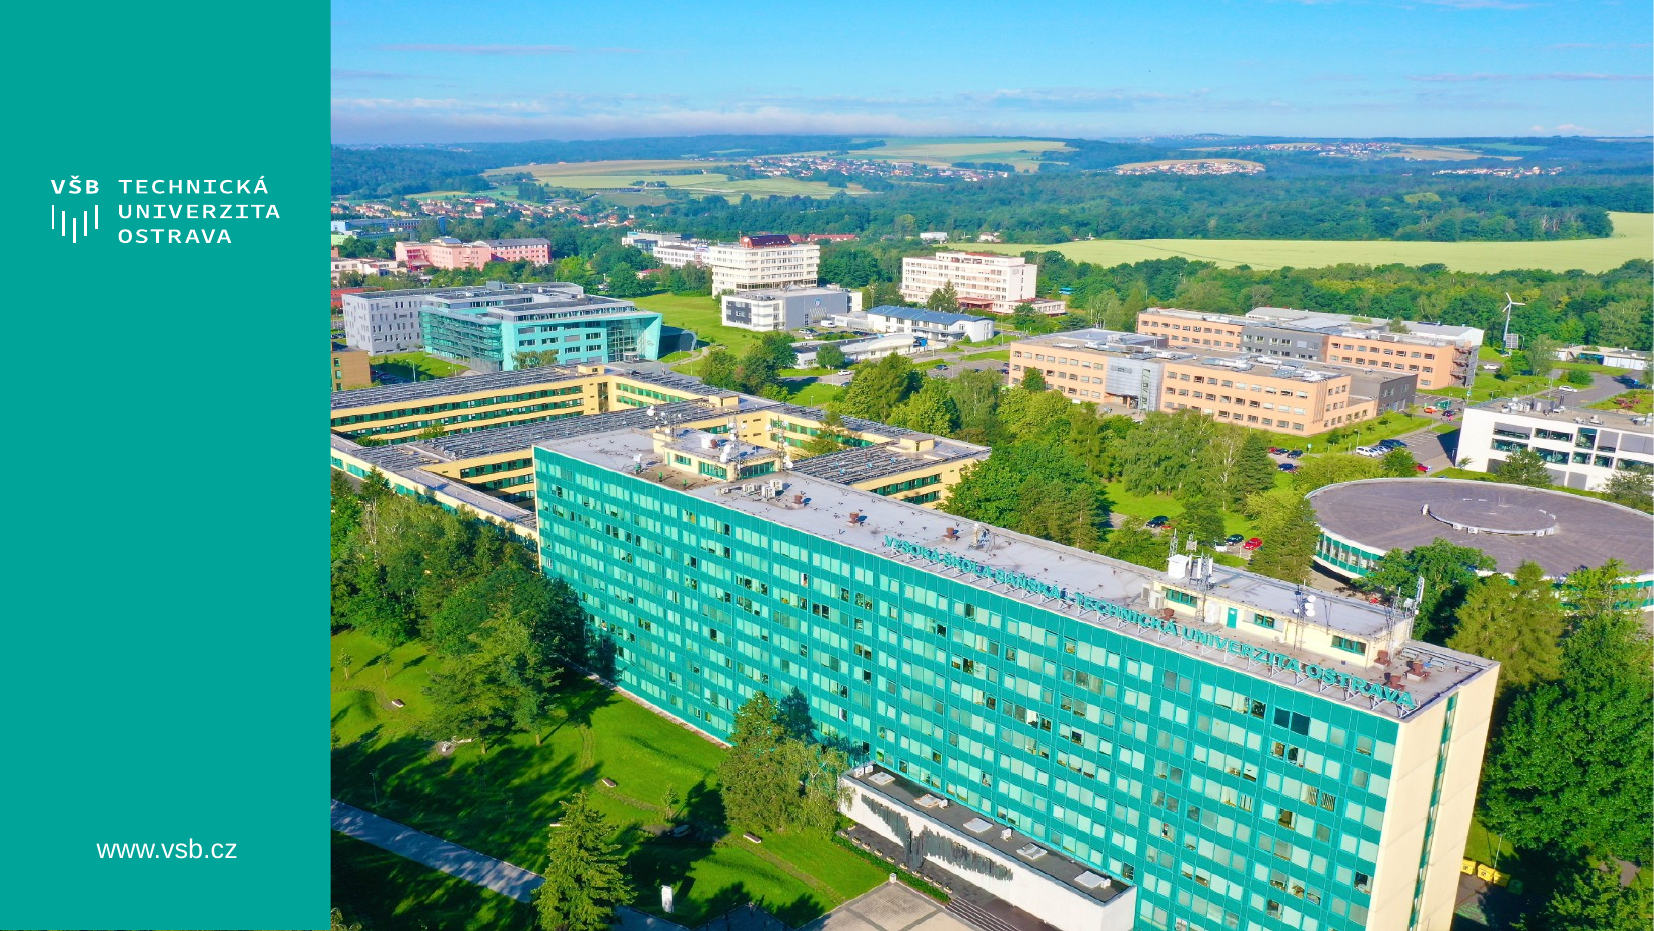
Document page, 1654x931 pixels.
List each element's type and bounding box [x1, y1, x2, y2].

picture [331, 0, 1654, 931]
